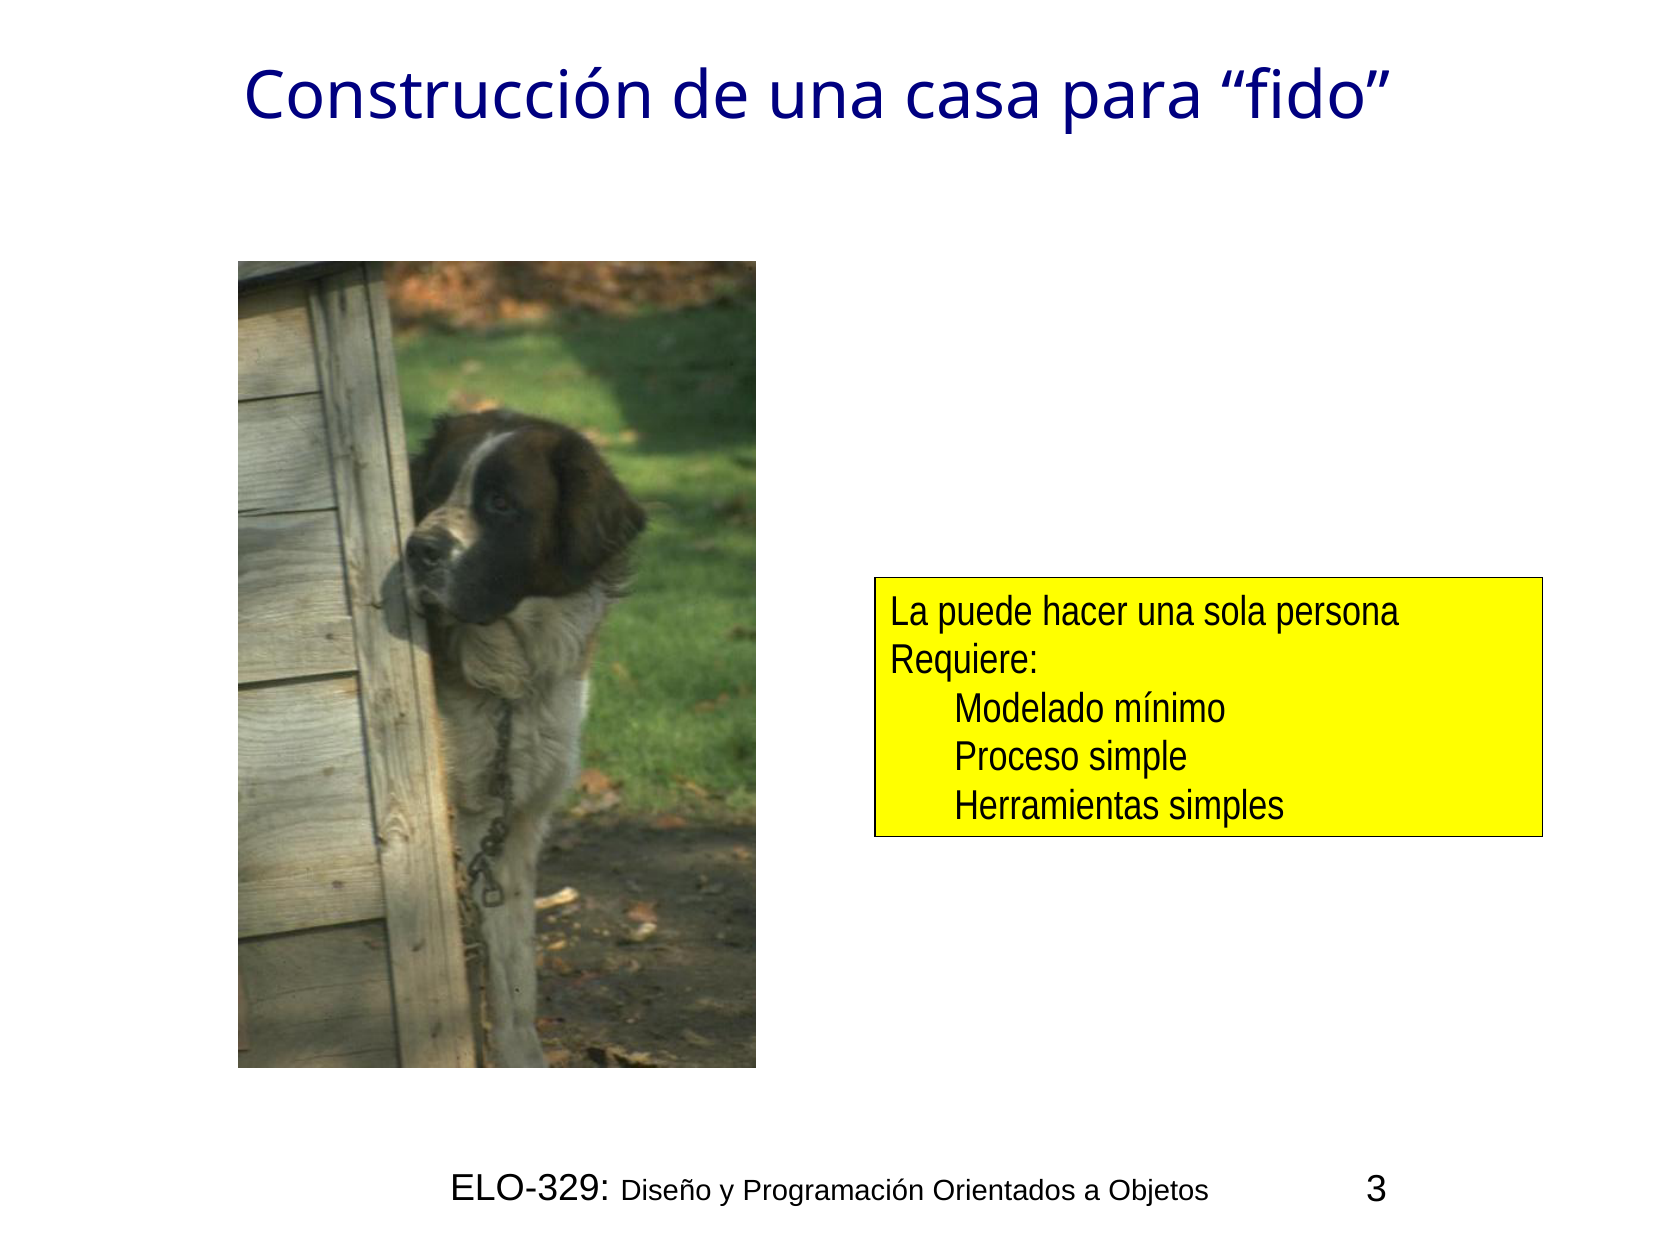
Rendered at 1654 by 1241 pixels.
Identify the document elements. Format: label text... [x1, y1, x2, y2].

text_box La puede hacer una sola persona Requiere: Modelado mínimo Proceso simple Herramientas simples [875, 577, 1543, 837]
title Construcción de una casa para “fido” [82, 43, 1571, 144]
picture [238, 261, 756, 1068]
